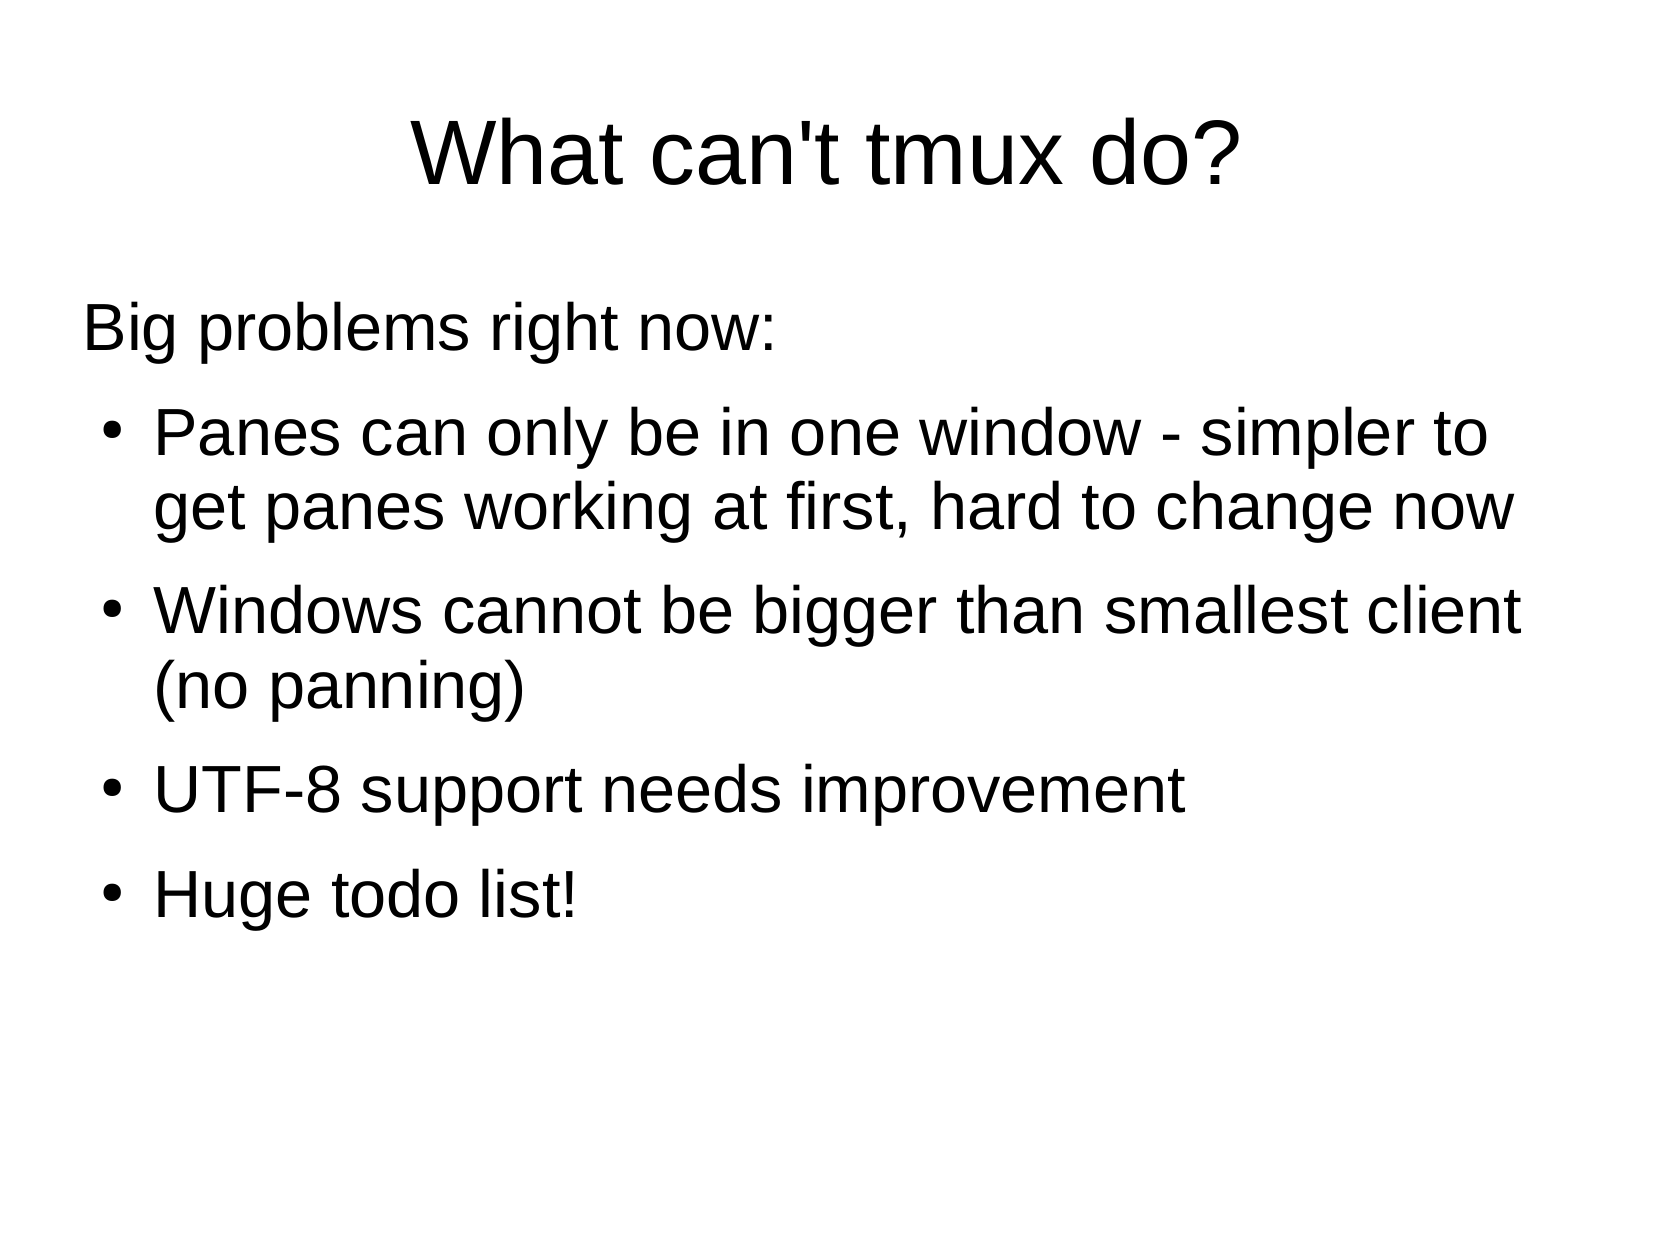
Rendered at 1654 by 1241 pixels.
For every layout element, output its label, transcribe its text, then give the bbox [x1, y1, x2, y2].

title What can't tmux do? [82, 49, 1571, 257]
list Big problems right now: Panes can only be in one window - simpler to get panes working at first, hard to change now Windows cannot be bigger than smallest client (no panning) UTF-8 support needs improvement Huge todo list! [82, 290, 1571, 1109]
